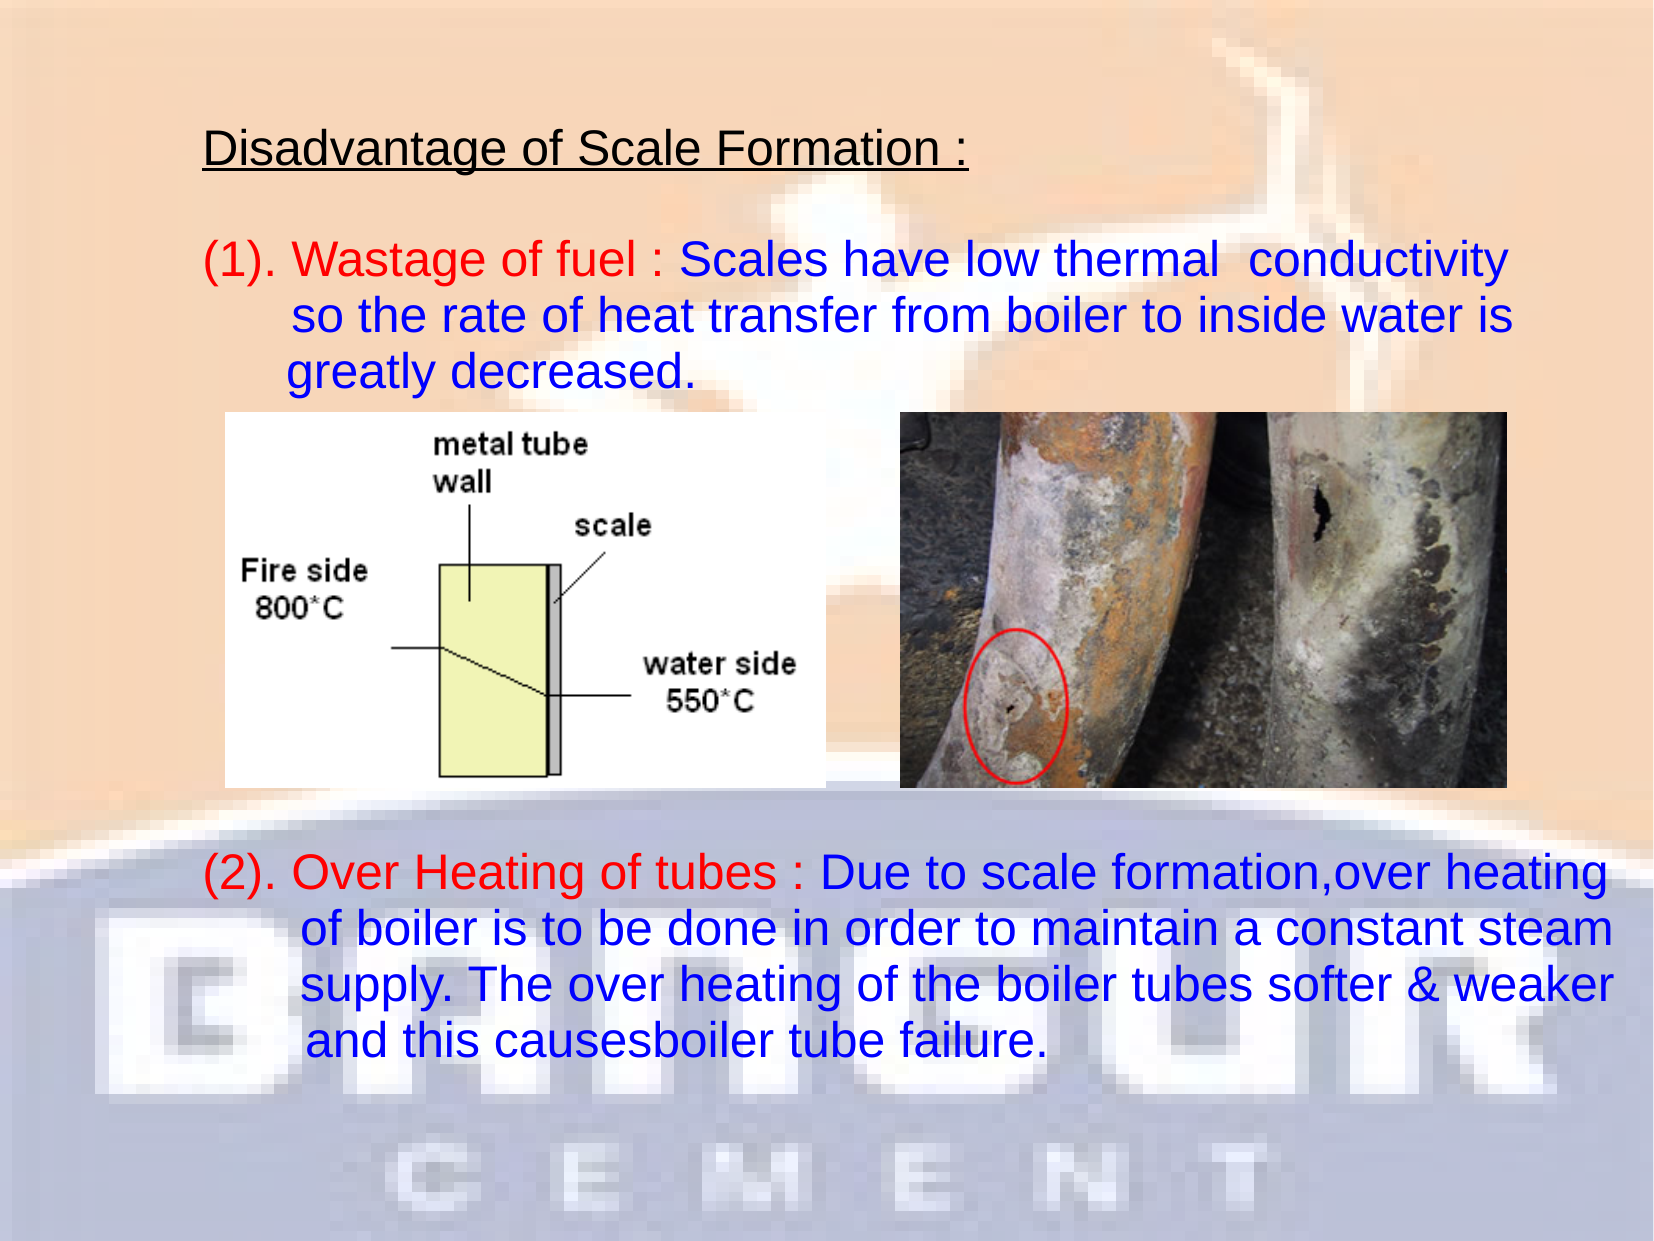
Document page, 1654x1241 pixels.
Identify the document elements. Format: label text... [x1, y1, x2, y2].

text_box Disadvantage of Scale Formation : (1). Wastage of fuel : Scales have low thermal conductivity so the rate of heat transfer from boiler to inside water is greatly decreased. (2). Over Heating of tubes : Due to scale formation,over heating of boiler is to be done in order to maintain a constant steam supply. The over heating of the boiler tubes softer & weaker and this causesboiler tube failure. [187, 112, 1631, 1131]
picture [0, 0, 1654, 1241]
